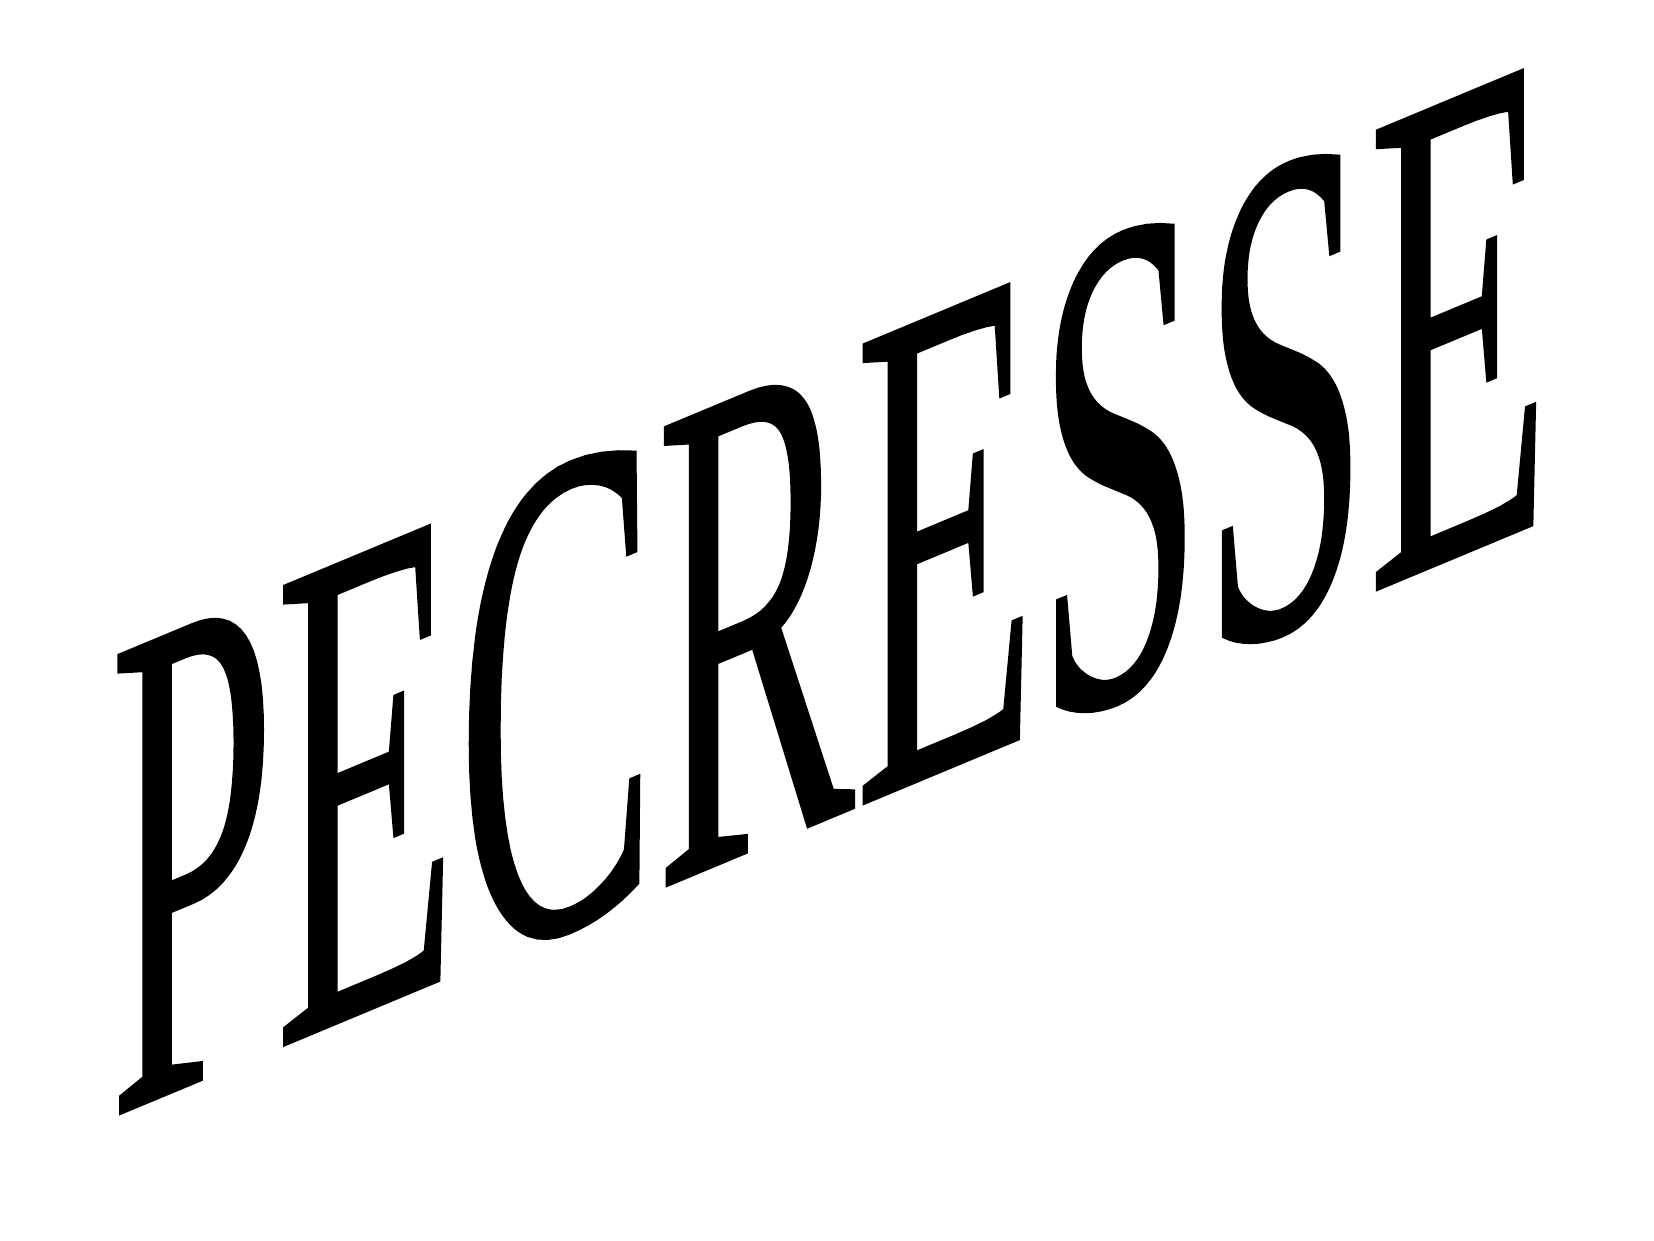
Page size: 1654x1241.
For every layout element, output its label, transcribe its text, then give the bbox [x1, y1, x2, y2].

text_box PECRESSE [118, 618, 264, 1115]
text_box PECRESSE [1376, 69, 1536, 591]
text_box PECRESSE [283, 524, 443, 1046]
text_box PECRESSE [1222, 154, 1350, 644]
text_box PECRESSE [1056, 223, 1184, 713]
text_box PECRESSE [863, 283, 1022, 805]
text_box PECRESSE [664, 385, 855, 887]
text_box PECRESSE [469, 451, 640, 940]
